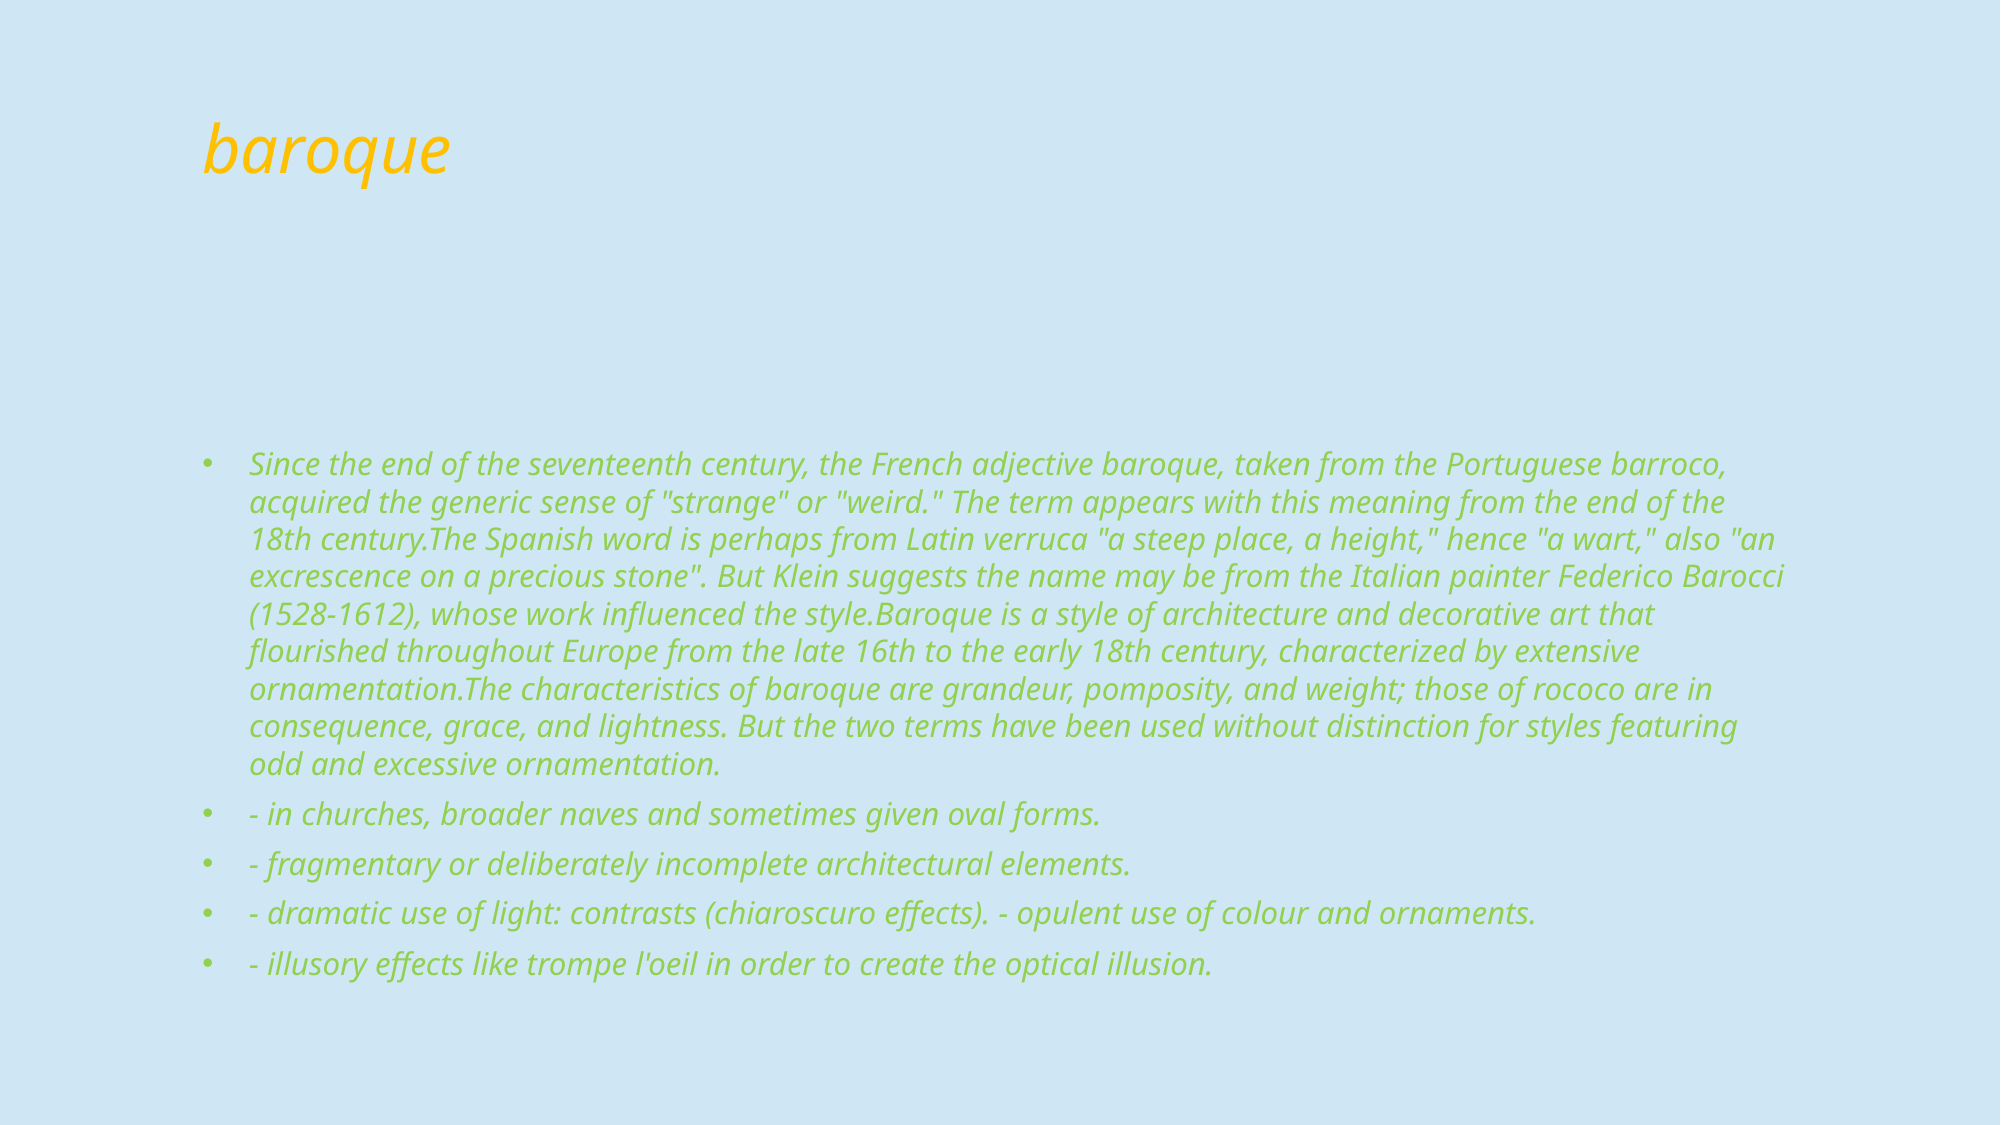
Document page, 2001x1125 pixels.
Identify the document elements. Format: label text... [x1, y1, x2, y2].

list Since the end of the seventeenth century, the French adjective baroque, taken from the Portuguese barroco, acquired the generic sense of "strange" or "weird." The term appears with this meaning from the end of the 18th century.The Spanish word is perhaps from Latin verruca "a steep place, a height," hence "a wart," also "an excrescence on a precious stone". But Klein suggests the name may be from the Italian painter Federico Barocci (1528-1612), whose work influenced the style.Baroque is a style of architecture and decorative art that flourished throughout Europe from the late 16th to the early 18th century, characterized by extensive ornamentation.The characteristics of baroque are grandeur, pomposity, and weight; those of rococo are in consequence, grace, and lightness. But the two terms have been used without distinction for styles featuring odd and excessive ornamentation. - in churches, broader naves and sometimes given oval forms. - fragmentary or deliberately incomplete architectural elements. - dramatic use of light: contrasts (chiaroscuro effects). - opulent use of colour and ornaments. - illusory effects like trompe l'oeil in order to create the optical illusion. [187, 437, 1813, 1089]
title baroque [187, 99, 1813, 413]
